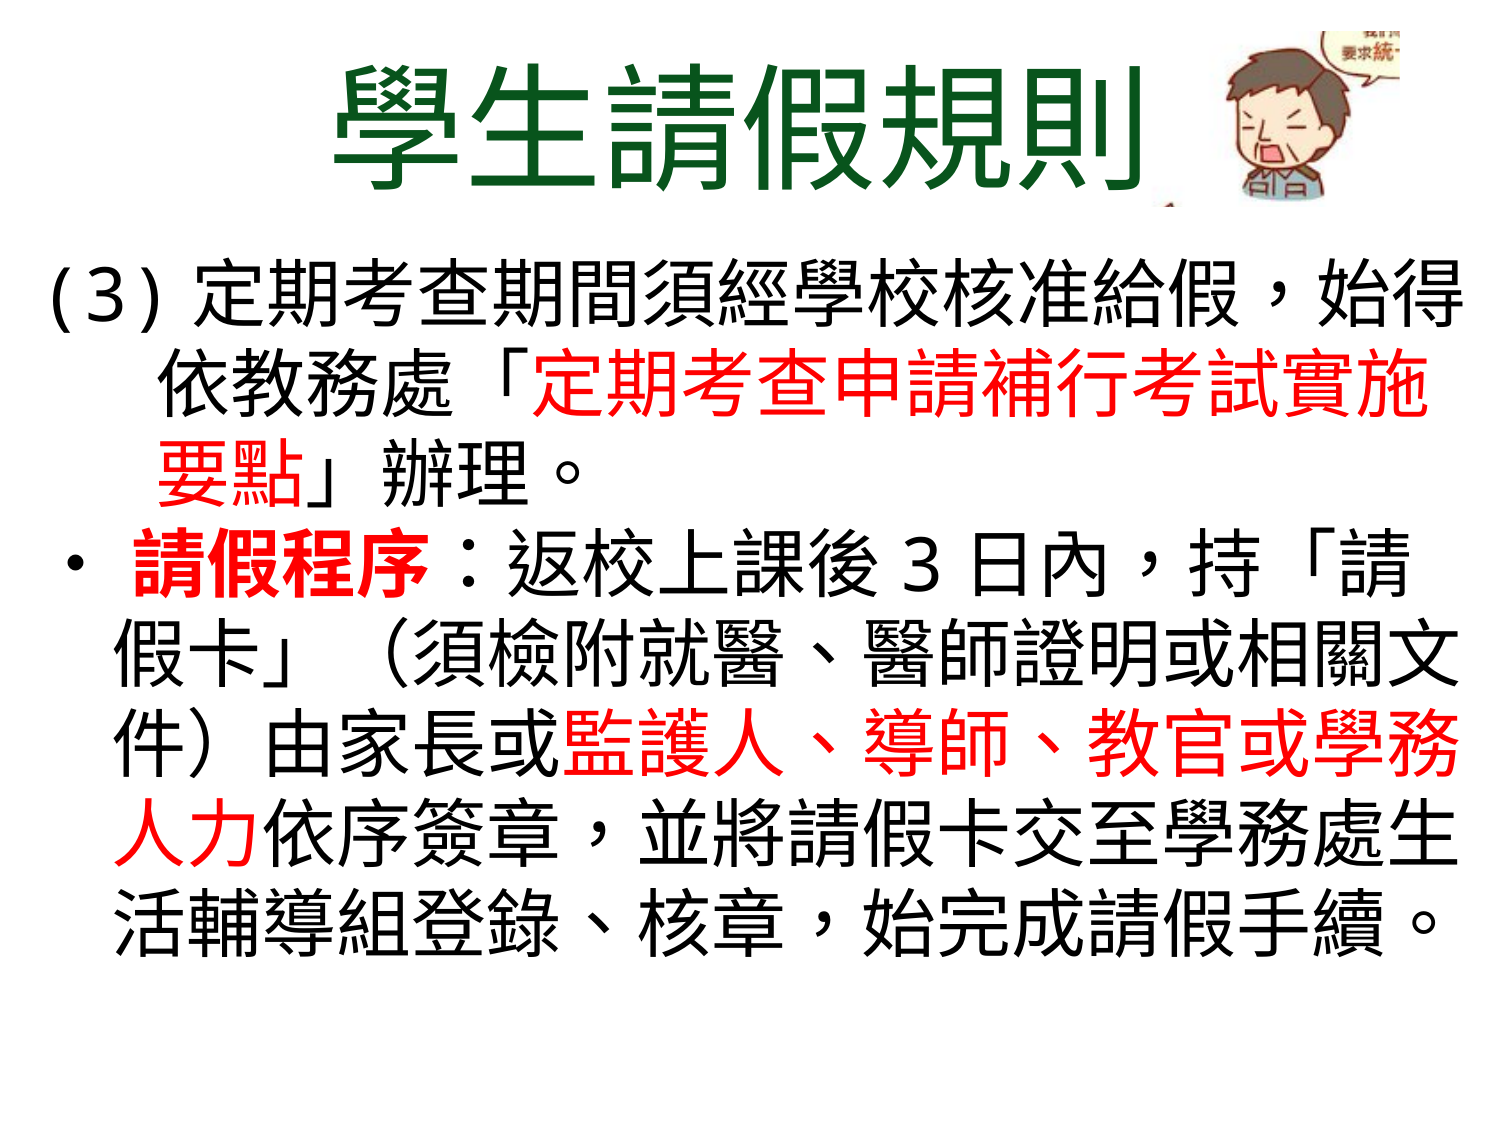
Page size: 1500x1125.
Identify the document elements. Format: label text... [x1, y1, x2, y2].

picture [1151, 31, 1400, 207]
text_box 學生請假規則 [64, 31, 1415, 219]
text_box (3)定期考查期間須經學校核准給假，始得依教務處「定期考查申請補行考試實施要點」辦理。 ‧請假程序：返校上課後3日內，持「請假卡」（須檢附就醫、醫師證明或相關文件）由家長或監護人、導師、教官或學務人力依序簽章，並將請假卡交至學務處生活輔導組登錄、核章，始完成請假手續。 [24, 239, 1482, 974]
